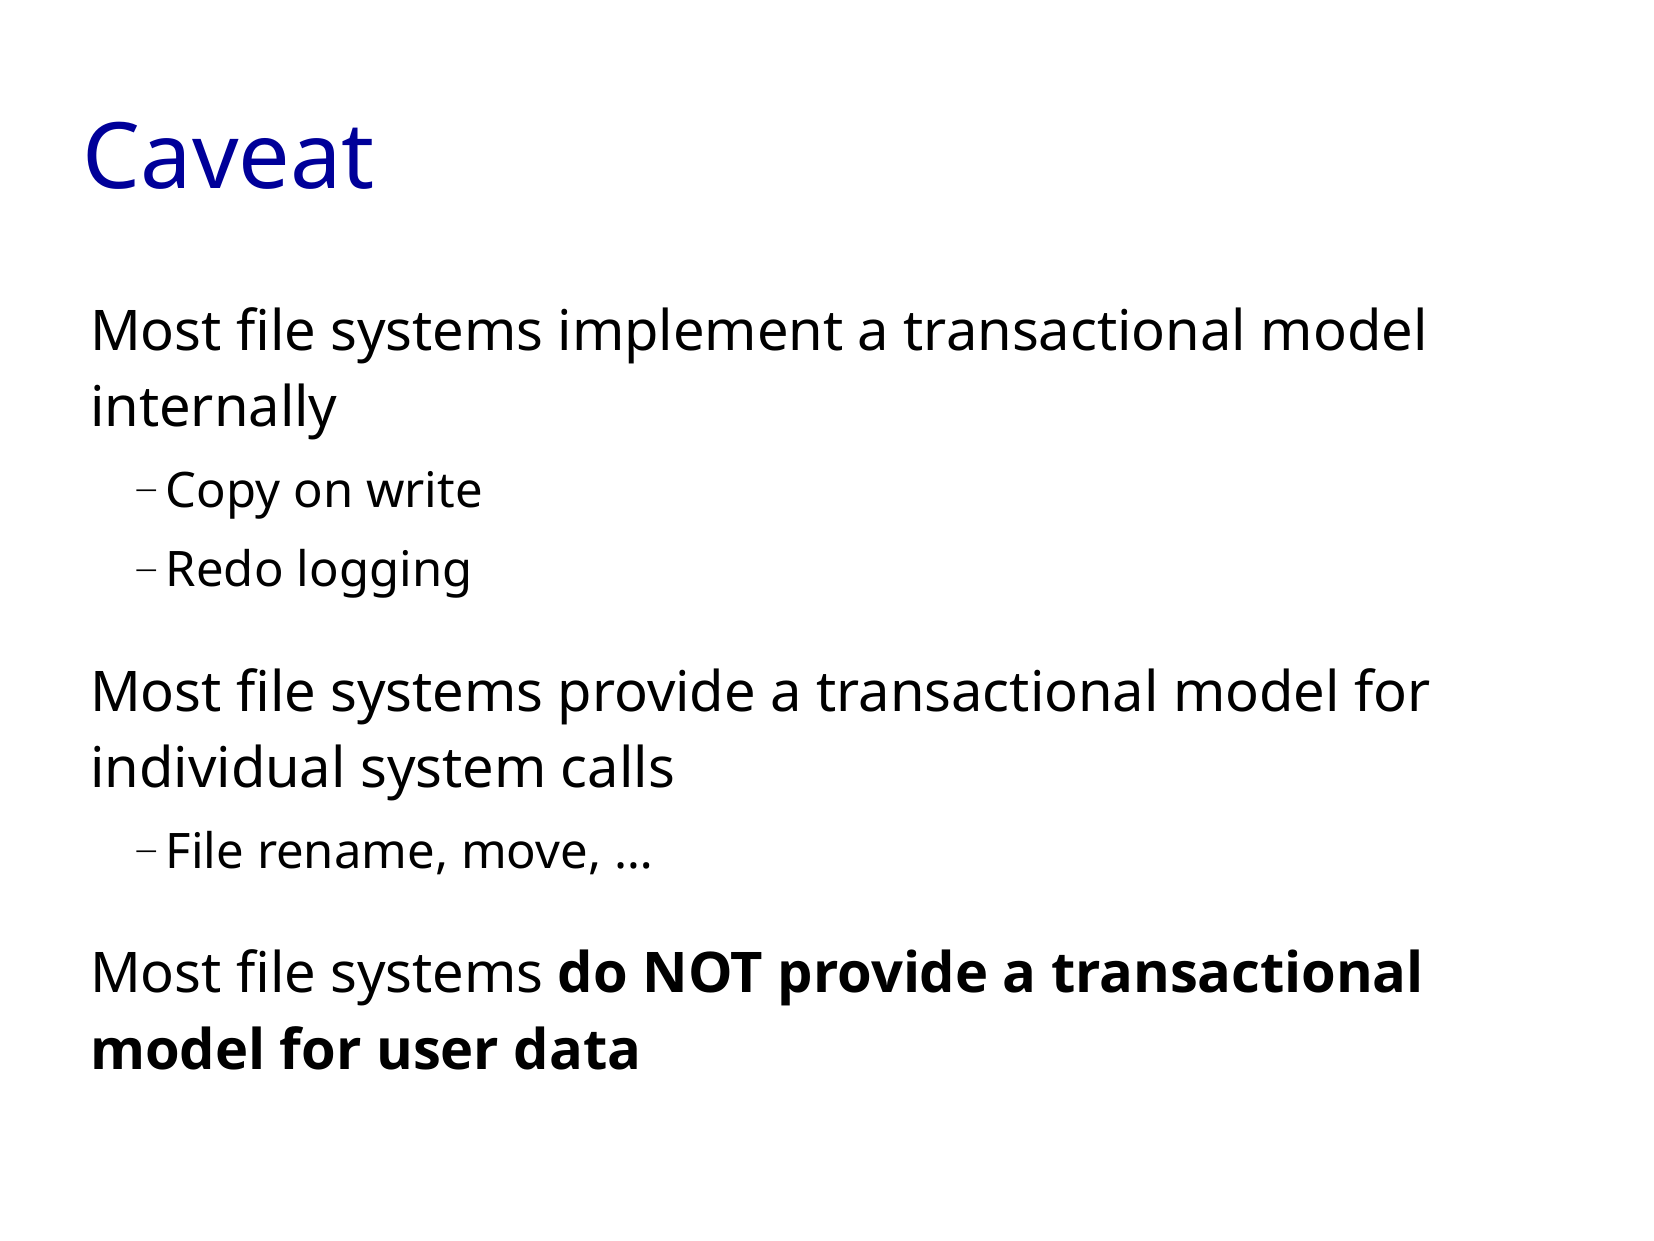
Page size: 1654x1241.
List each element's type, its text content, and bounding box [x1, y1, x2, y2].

title Caveat [82, 49, 1571, 257]
list Most file systems implement a transactional model internally Copy on write Redo logging Most file systems provide a transactional model for individual system calls File rename, move, … Most file systems do NOT provide a transactional model for user data [60, 290, 1571, 1096]
